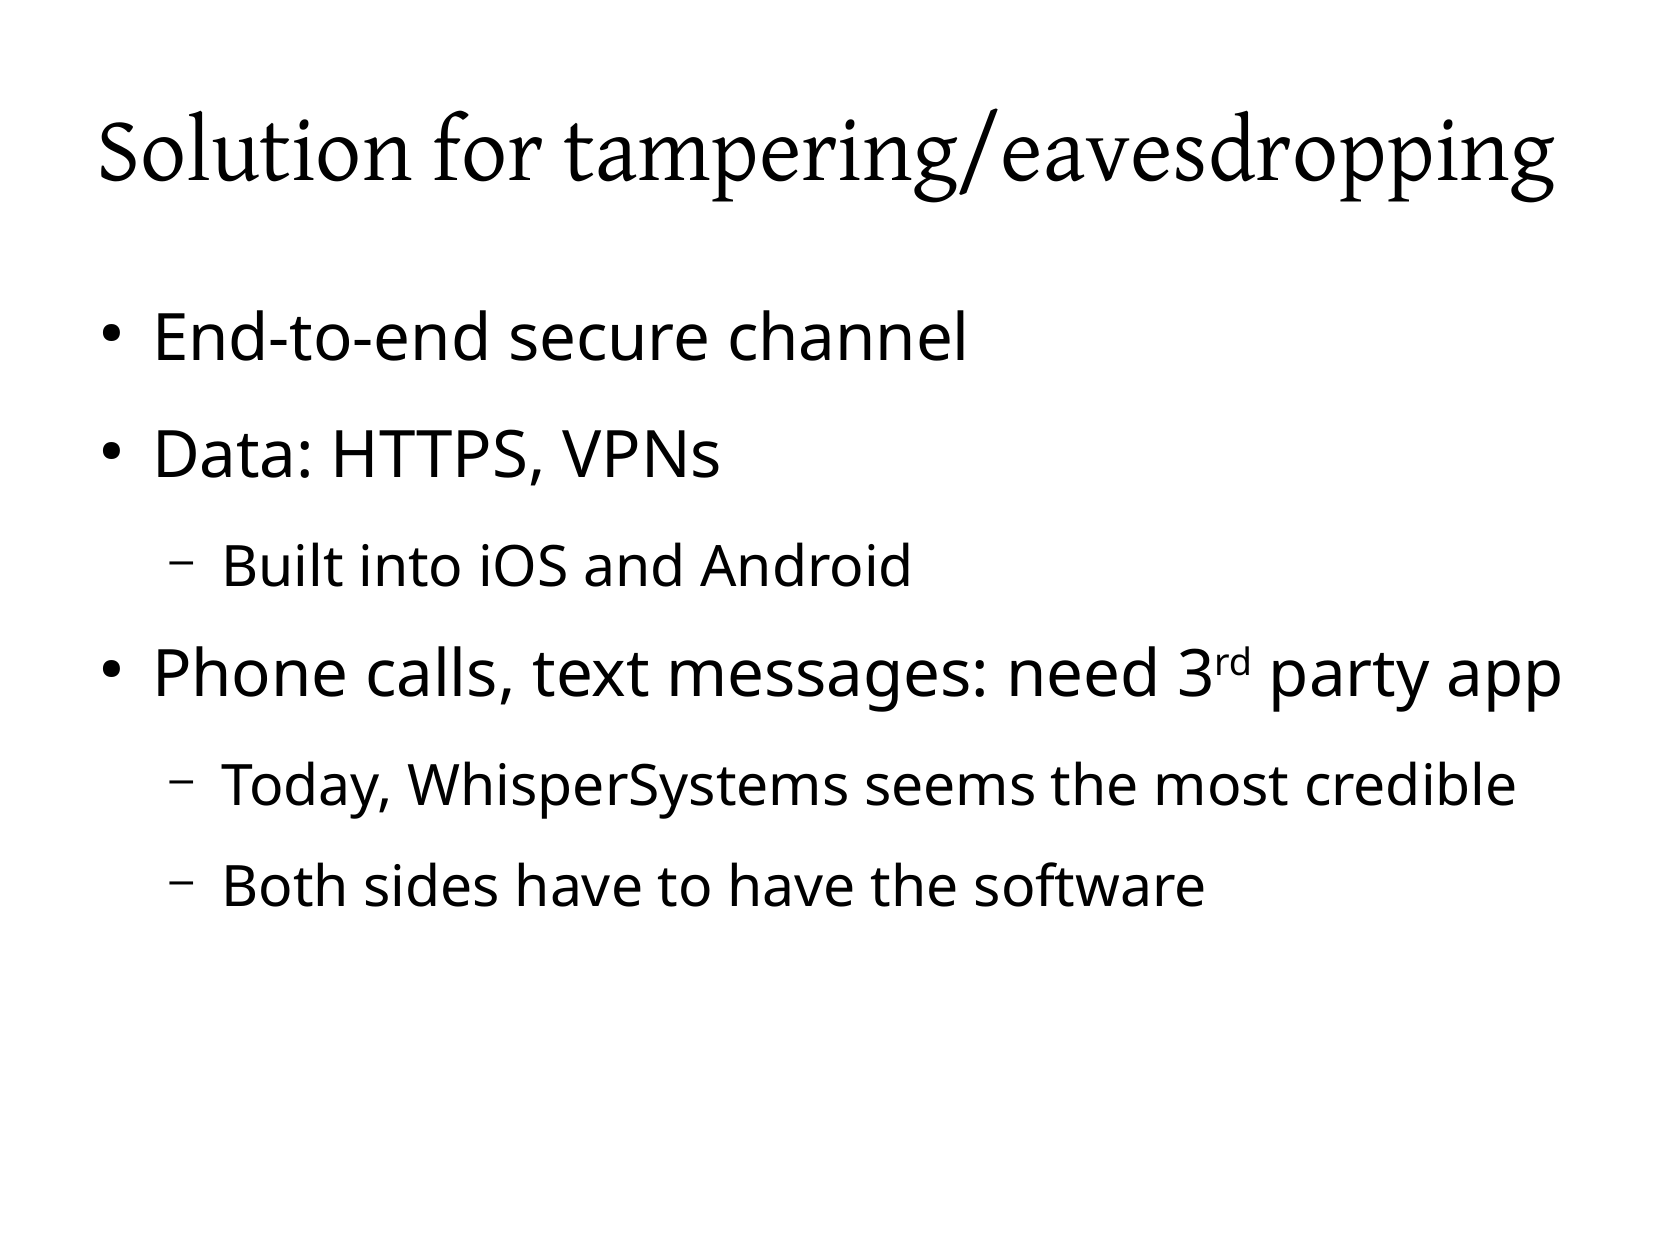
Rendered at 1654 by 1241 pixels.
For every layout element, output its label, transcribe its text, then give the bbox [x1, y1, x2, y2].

list End-to-end secure channel Data: HTTPS, VPNs Built into iOS and Android Phone calls, text messages: need 3rd party app Today, WhisperSystems seems the most credible Both sides have to have the software [82, 290, 1571, 1010]
title Solution for tampering/eavesdropping [82, 49, 1571, 257]
